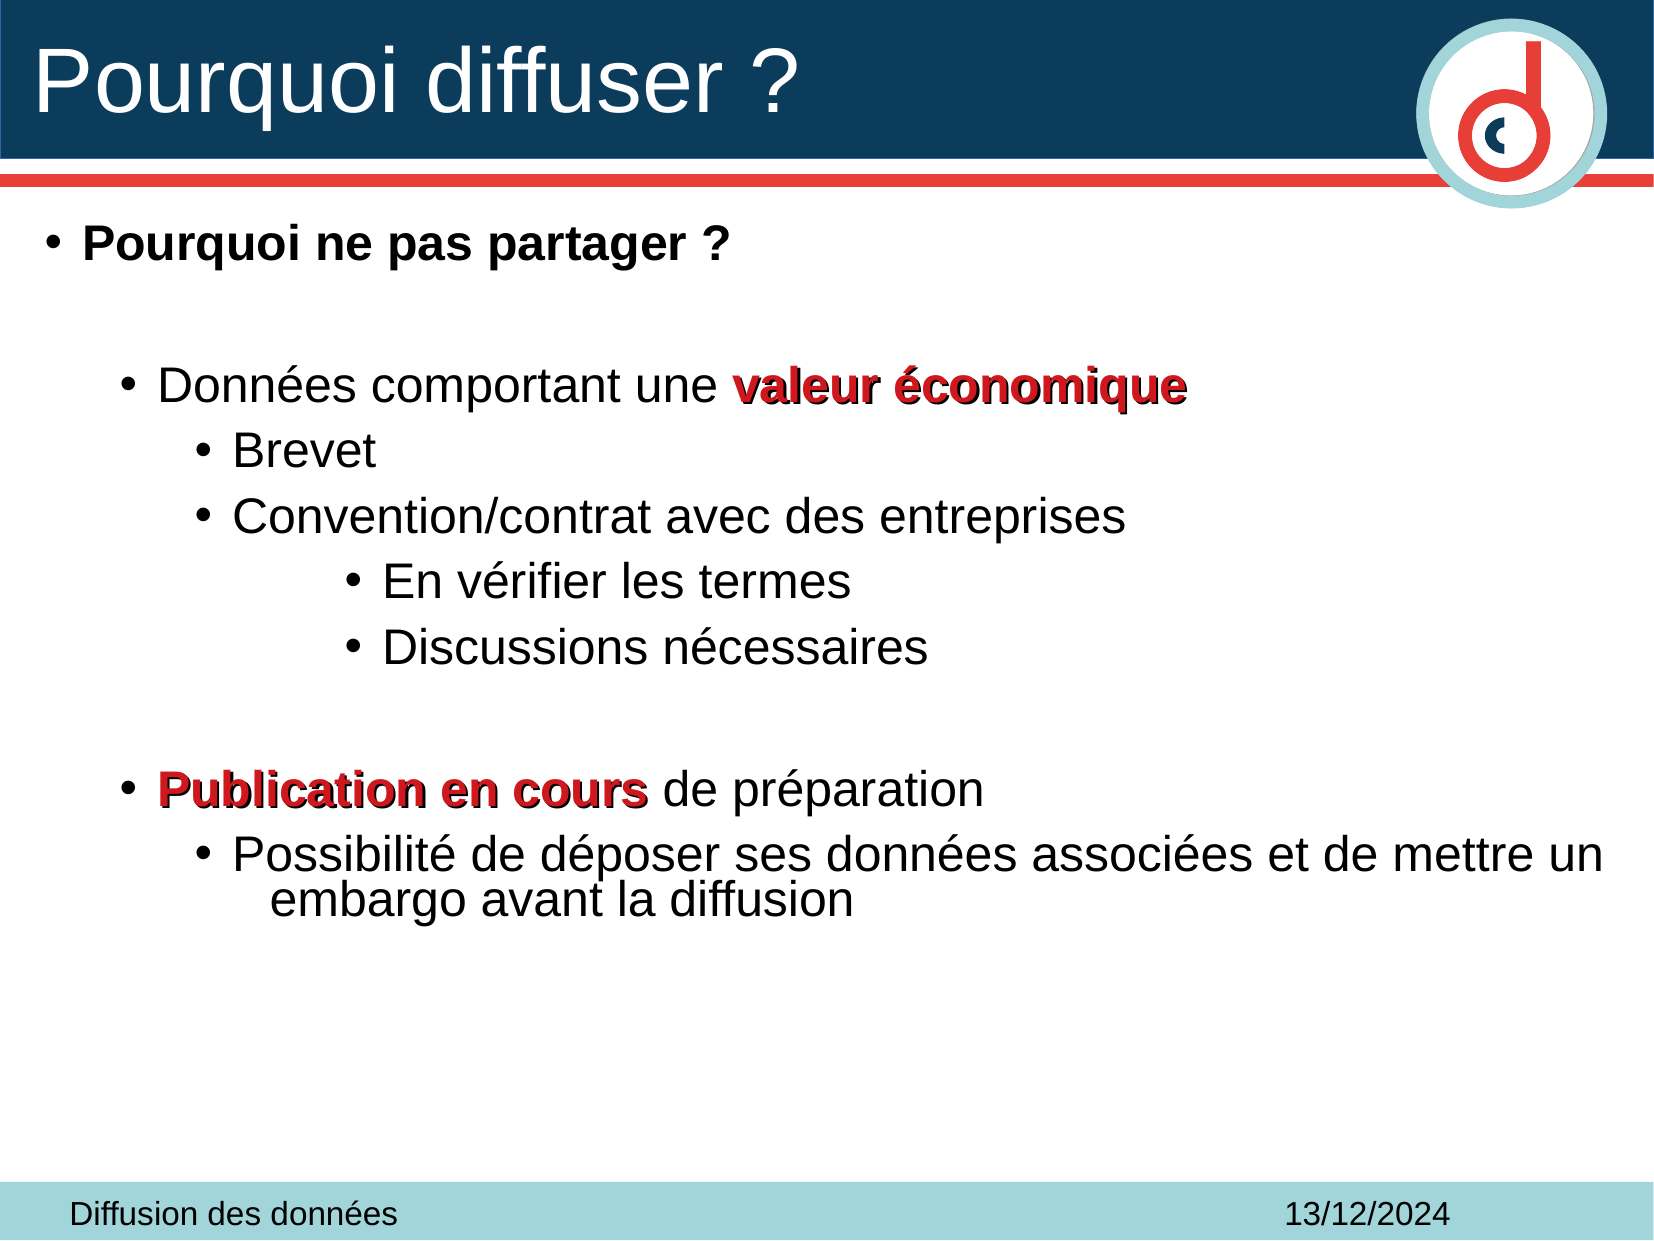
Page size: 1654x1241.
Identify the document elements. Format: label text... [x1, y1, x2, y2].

title Pourquoi diffuser ? [17, 11, 1412, 159]
text_box Diffusion des données [54, 1188, 414, 1241]
text_box 13/12/2024 [1269, 1188, 1595, 1241]
text_box Pourquoi ne pas partager ? Données comportant une valeur économique Brevet Convention/contrat avec des entreprises En vérifier les termes Discussions nécessaires Publication en cours de préparation Possibilité de déposer ses données associées et de mettre un embargo avant la diffusion [29, 217, 1625, 1152]
